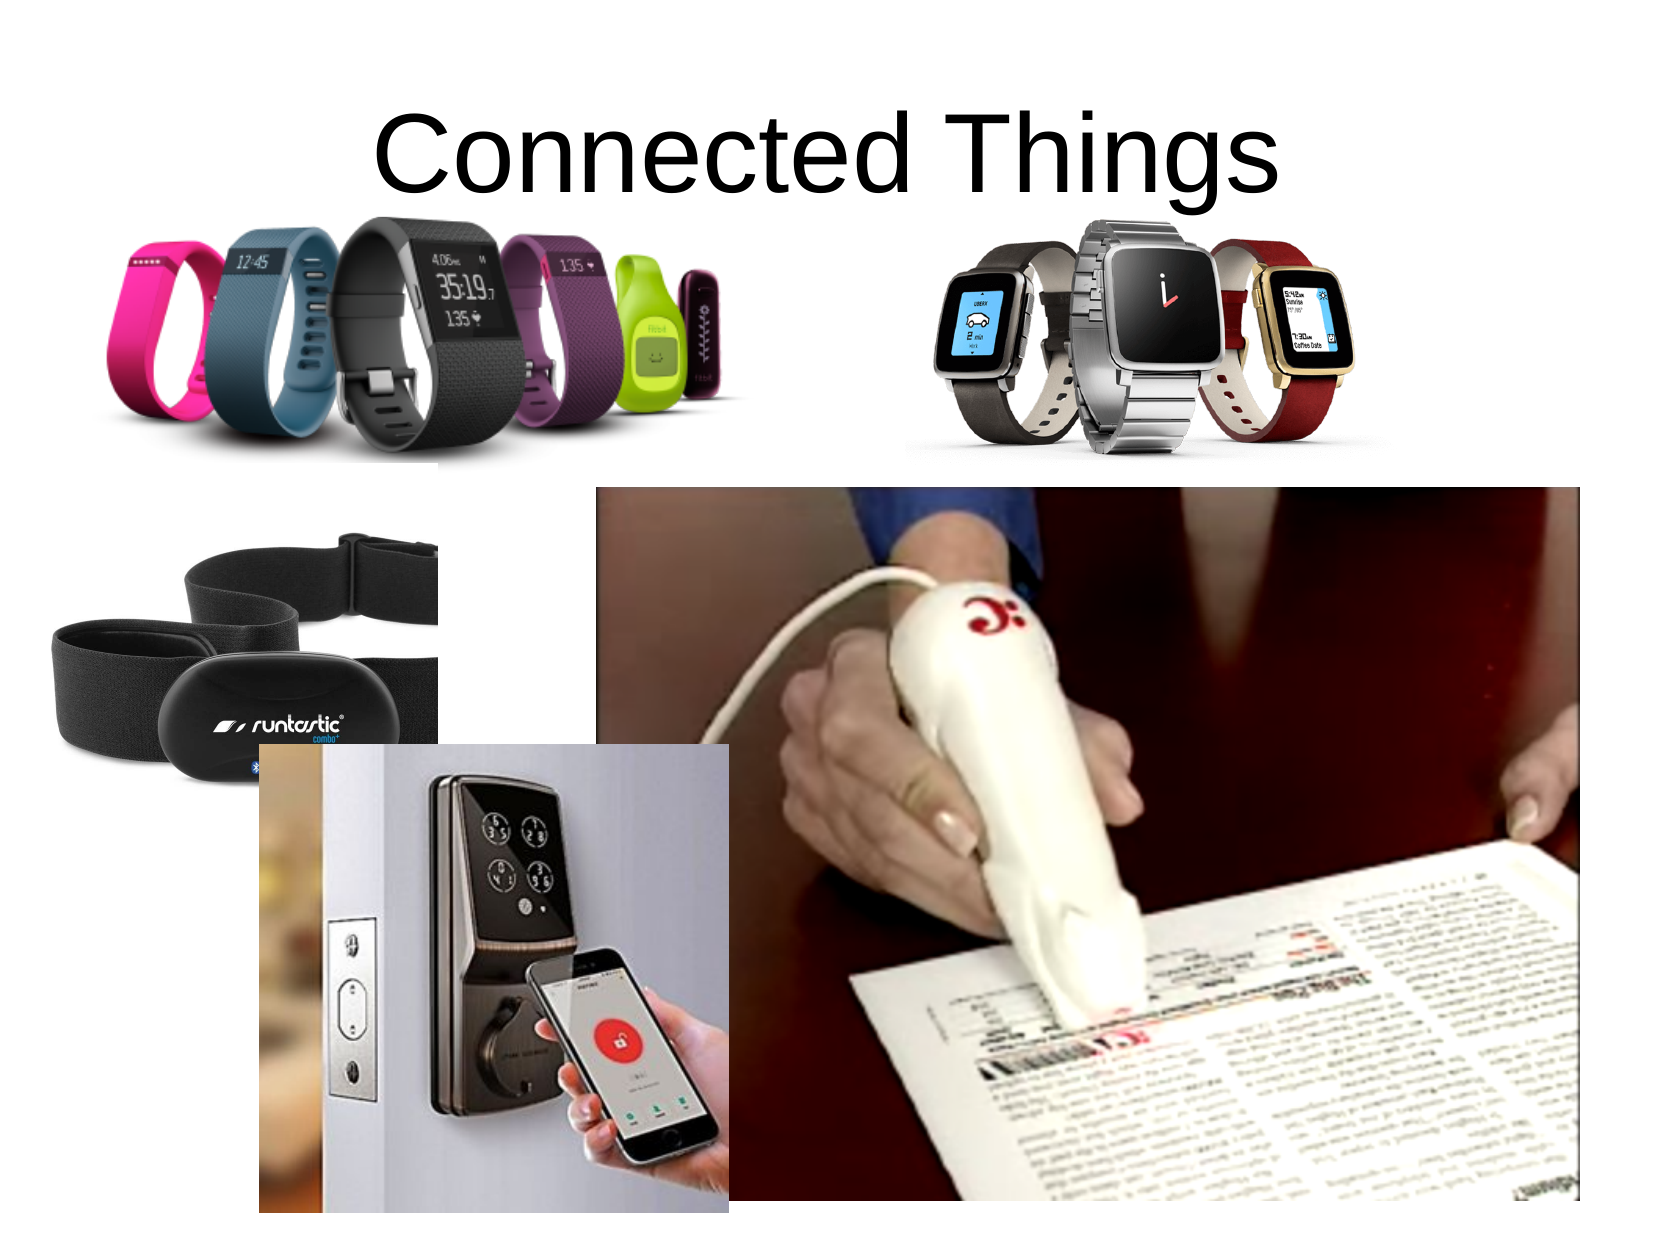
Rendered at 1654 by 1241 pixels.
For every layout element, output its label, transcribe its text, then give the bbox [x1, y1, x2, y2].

title Connected Things [82, 49, 1571, 257]
picture [38, 195, 1580, 1213]
picture [905, 219, 1401, 468]
